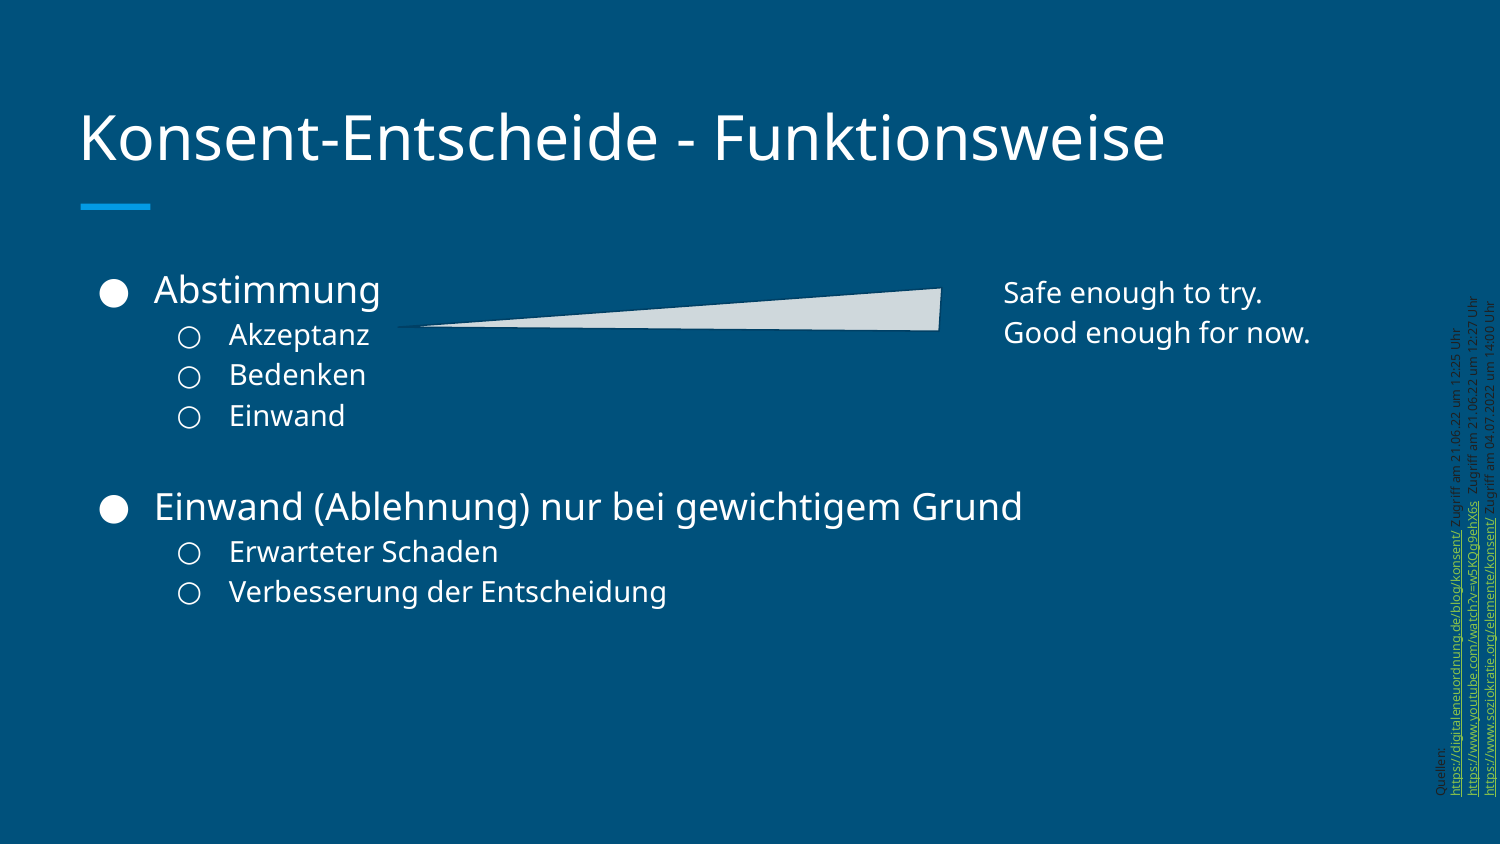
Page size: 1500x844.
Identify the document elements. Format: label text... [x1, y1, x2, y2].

title Konsent-Entscheide - Funktionsweise [63, 75, 1417, 188]
text_box Safe enough to try. Good enough for now. [913, 254, 1406, 365]
text_box Quellen: https://digitaleneuordnung.de/blog/konsent/ Zugriff am 21.06.22 um 12:25 Uhr https://www.youtube.com/watch?v=w5KQg9ehX6s Zugriff am 21.06.22 um 12:27 Uhr https://www.soziokratie.org/elemente/konsent/ Zugriff am 04.07.2022 um 14:00 Uhr [1417, 65, 1500, 812]
text_box Einwand (Ablehnung) nur bei gewichtigem Grund Erwarteter Schaden Verbesserung der Entscheidung [63, 460, 1081, 624]
text_box [397, 287, 942, 332]
list Abstimmung Akzeptanz Bedenken Einwand [63, 244, 1417, 750]
